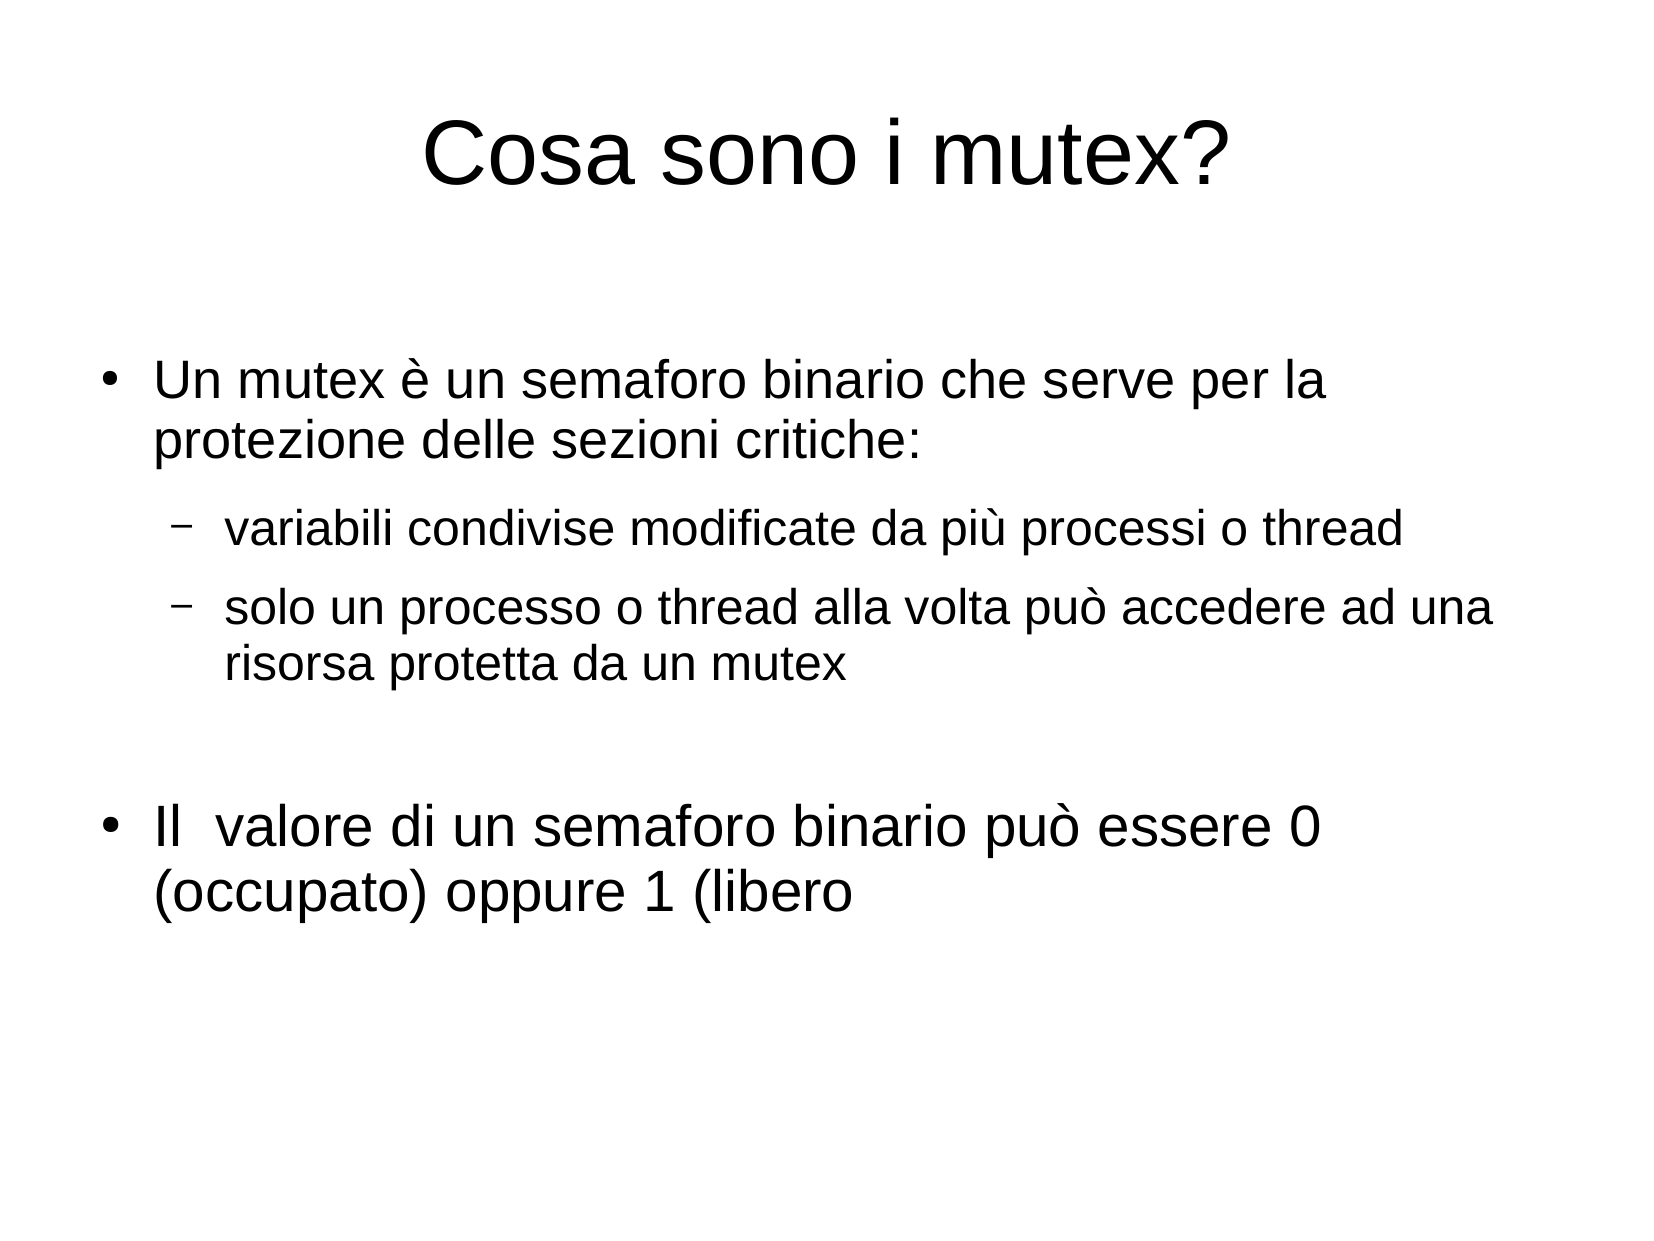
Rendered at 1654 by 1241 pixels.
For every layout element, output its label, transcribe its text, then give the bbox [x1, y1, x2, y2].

title Cosa sono i mutex? [82, 49, 1571, 257]
list Un mutex è un semaforo binario che serve per la protezione delle sezioni critiche: variabili condivise modificate da più processi o thread solo un processo o thread alla volta può accedere ad una risorsa protetta da un mutex Il valore di un semaforo binario può essere 0 (occupato) oppure 1 (libero [82, 349, 1571, 1069]
